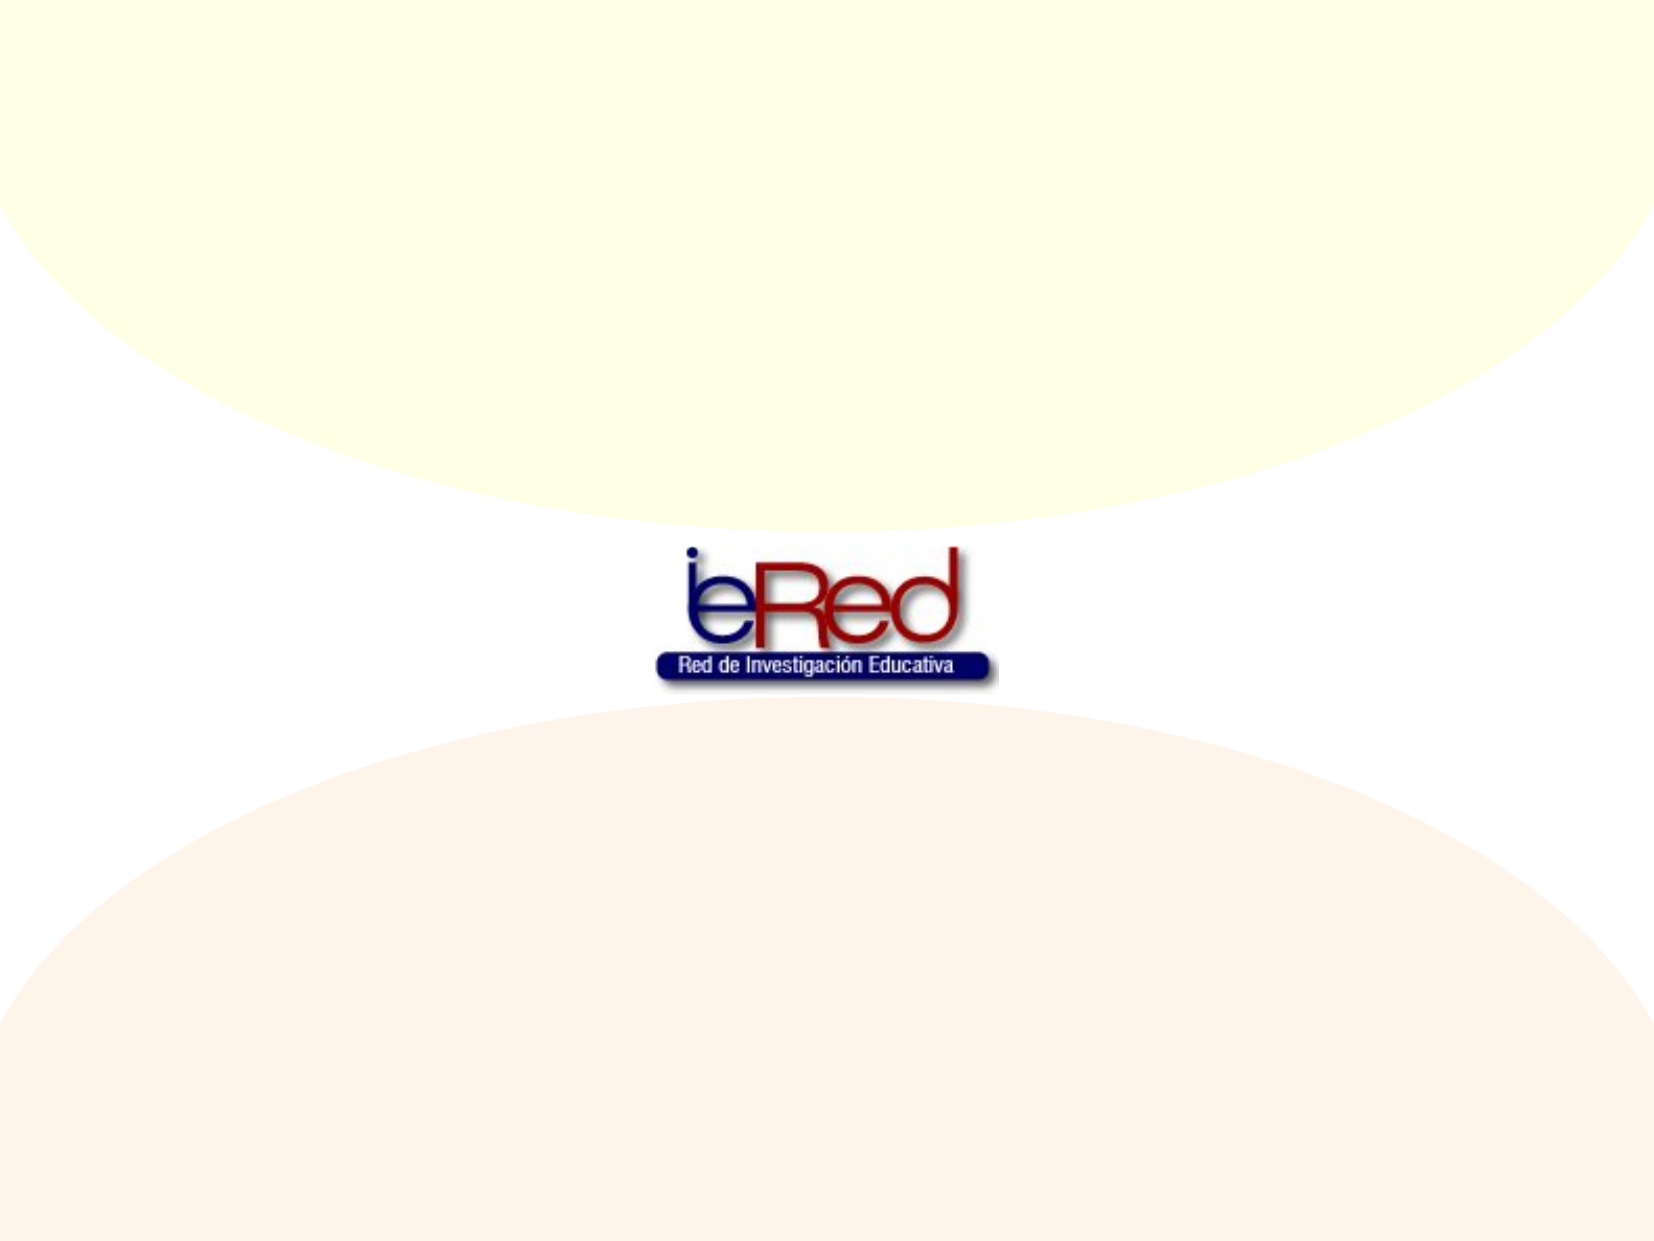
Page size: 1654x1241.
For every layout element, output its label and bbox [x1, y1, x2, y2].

picture [654, 546, 999, 695]
